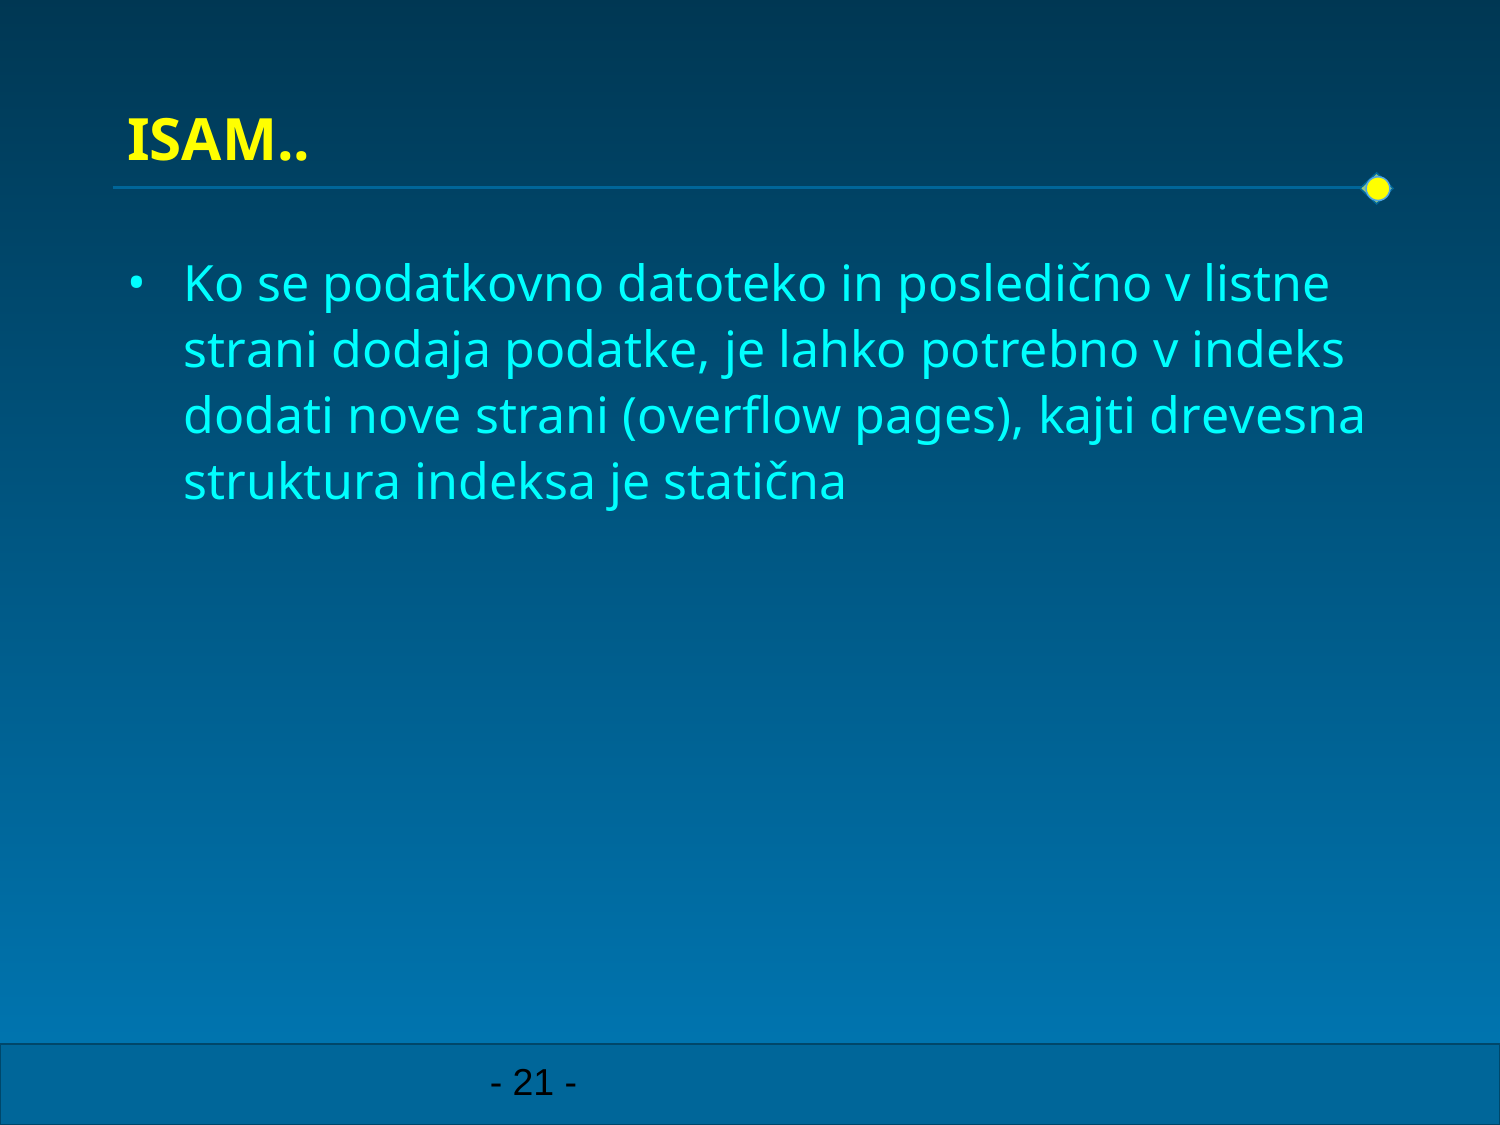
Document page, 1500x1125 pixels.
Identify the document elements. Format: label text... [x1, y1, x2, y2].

list Ko se podatkovno datoteko in posledično v listne strani dodaja podatke, je lahko potrebno v indeks dodati nove strani (overflow pages), kajti drevesna struktura indeksa je statična [112, 237, 1388, 963]
title ISAM.. [112, 94, 1388, 181]
